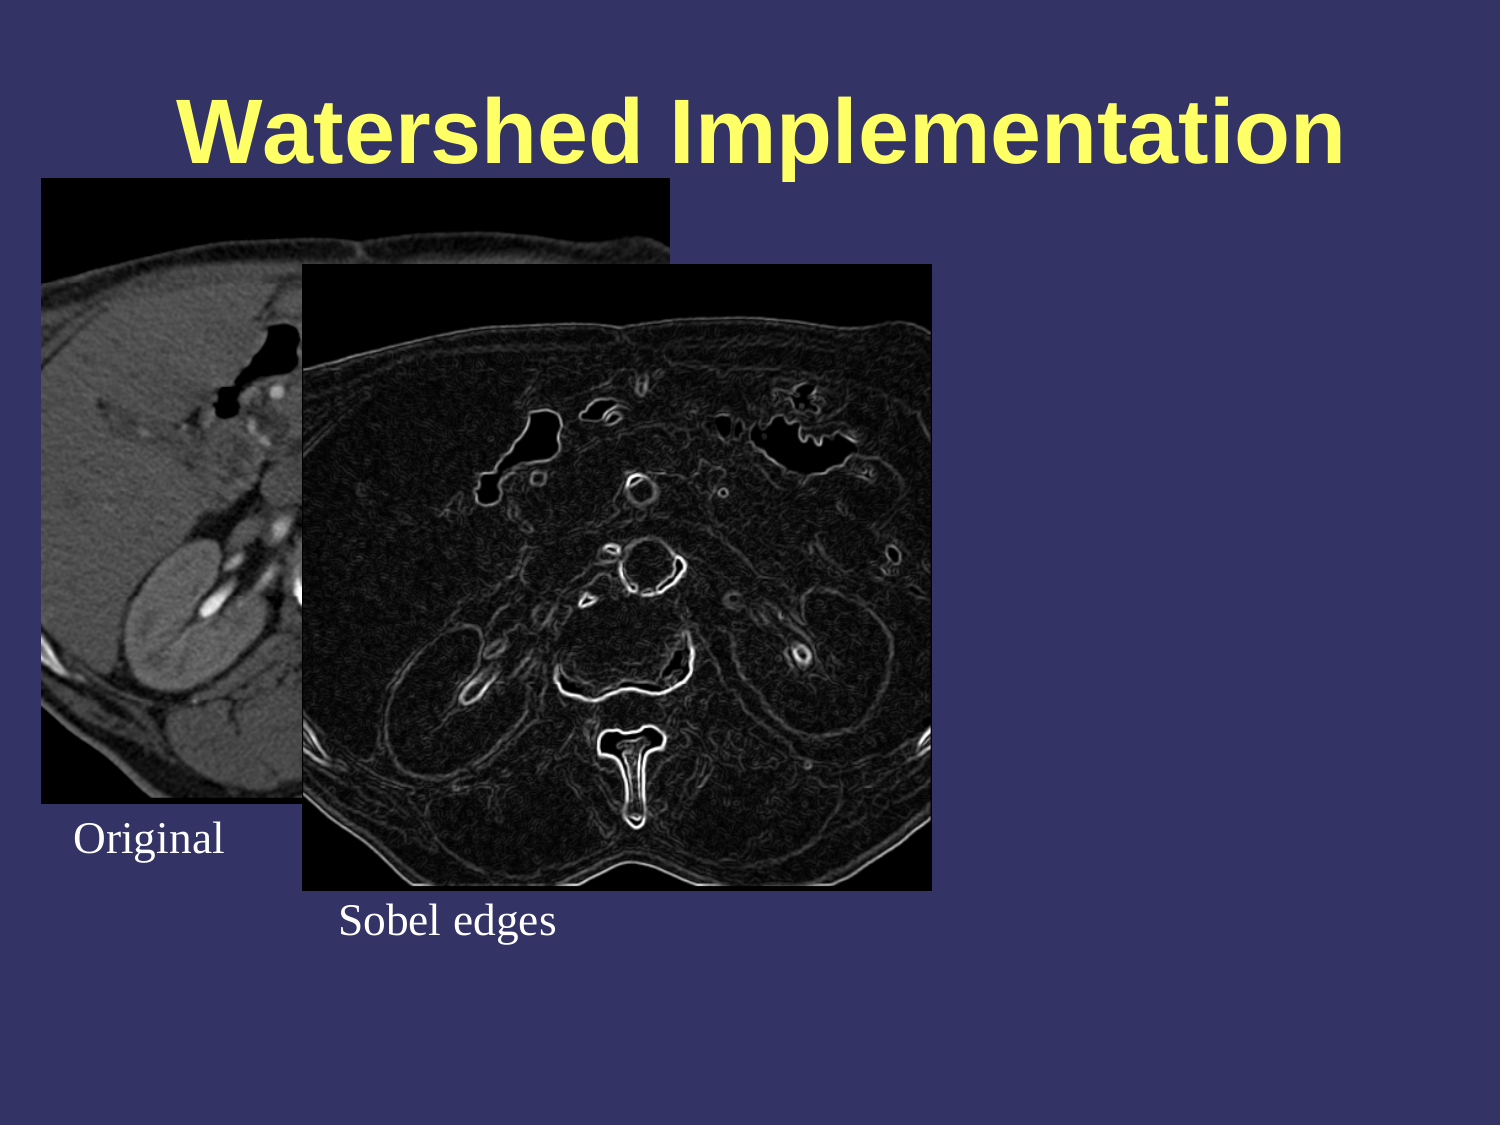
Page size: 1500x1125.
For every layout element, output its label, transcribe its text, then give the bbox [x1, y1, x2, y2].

title Watershed Implementation [106, 34, 1418, 222]
text_box Sobel edges [338, 890, 599, 942]
picture [41, 178, 932, 891]
text_box Original [73, 808, 264, 860]
